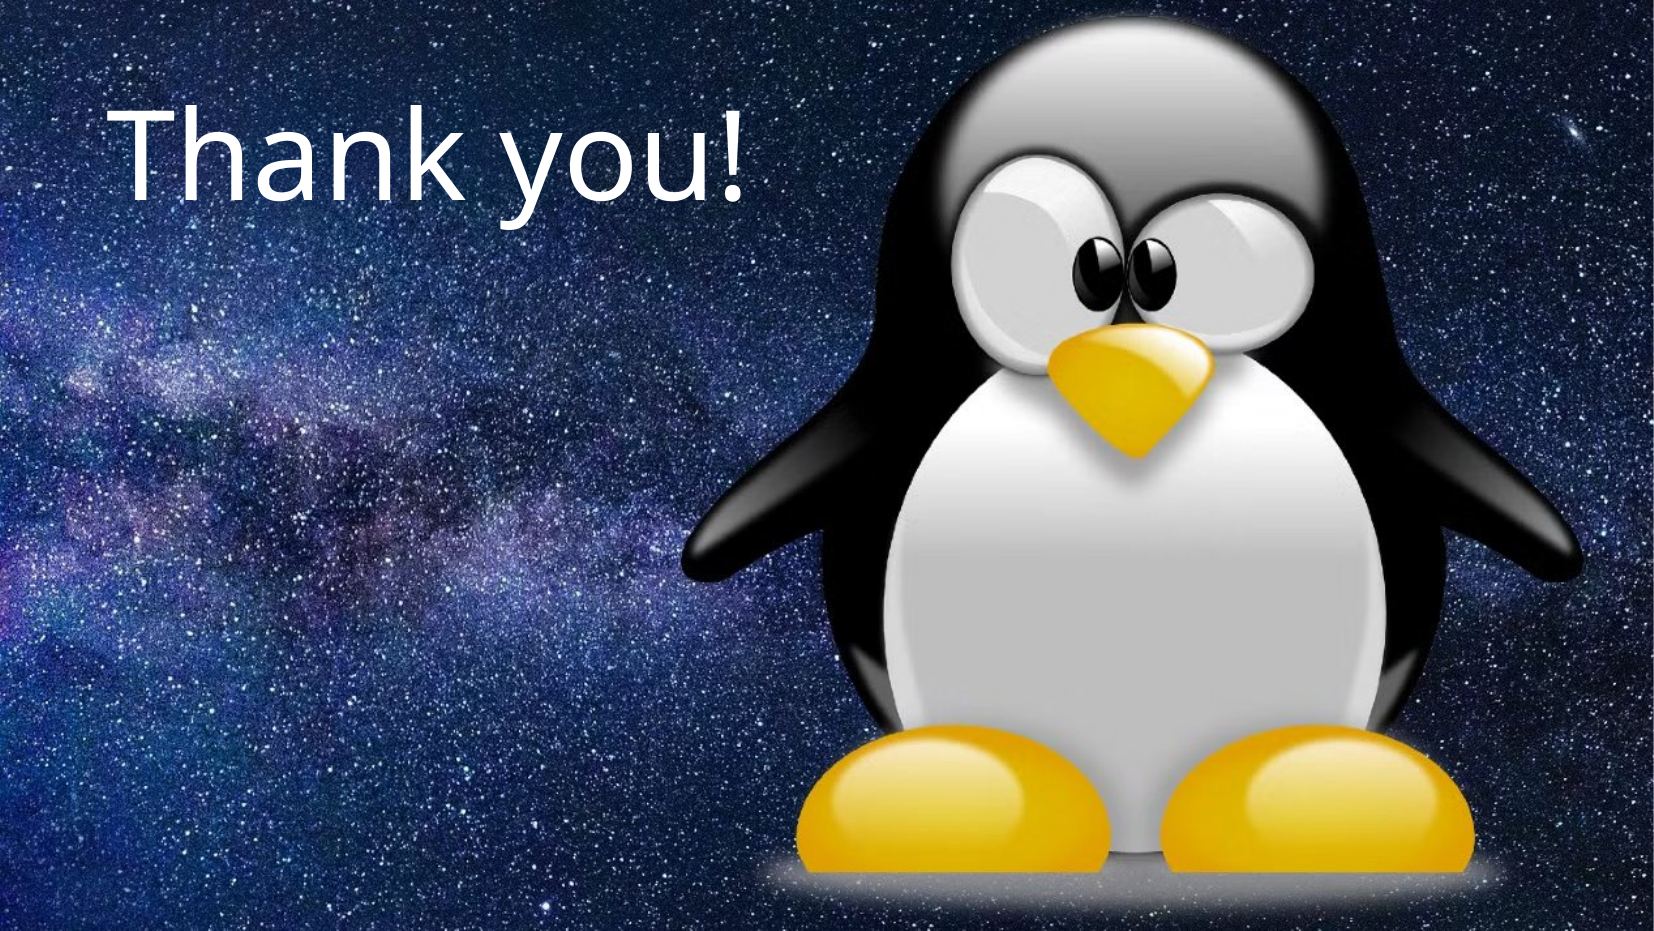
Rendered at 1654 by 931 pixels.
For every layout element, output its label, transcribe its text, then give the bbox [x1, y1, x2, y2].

text_box Thank you! [59, 67, 798, 233]
picture [0, 0, 1654, 931]
